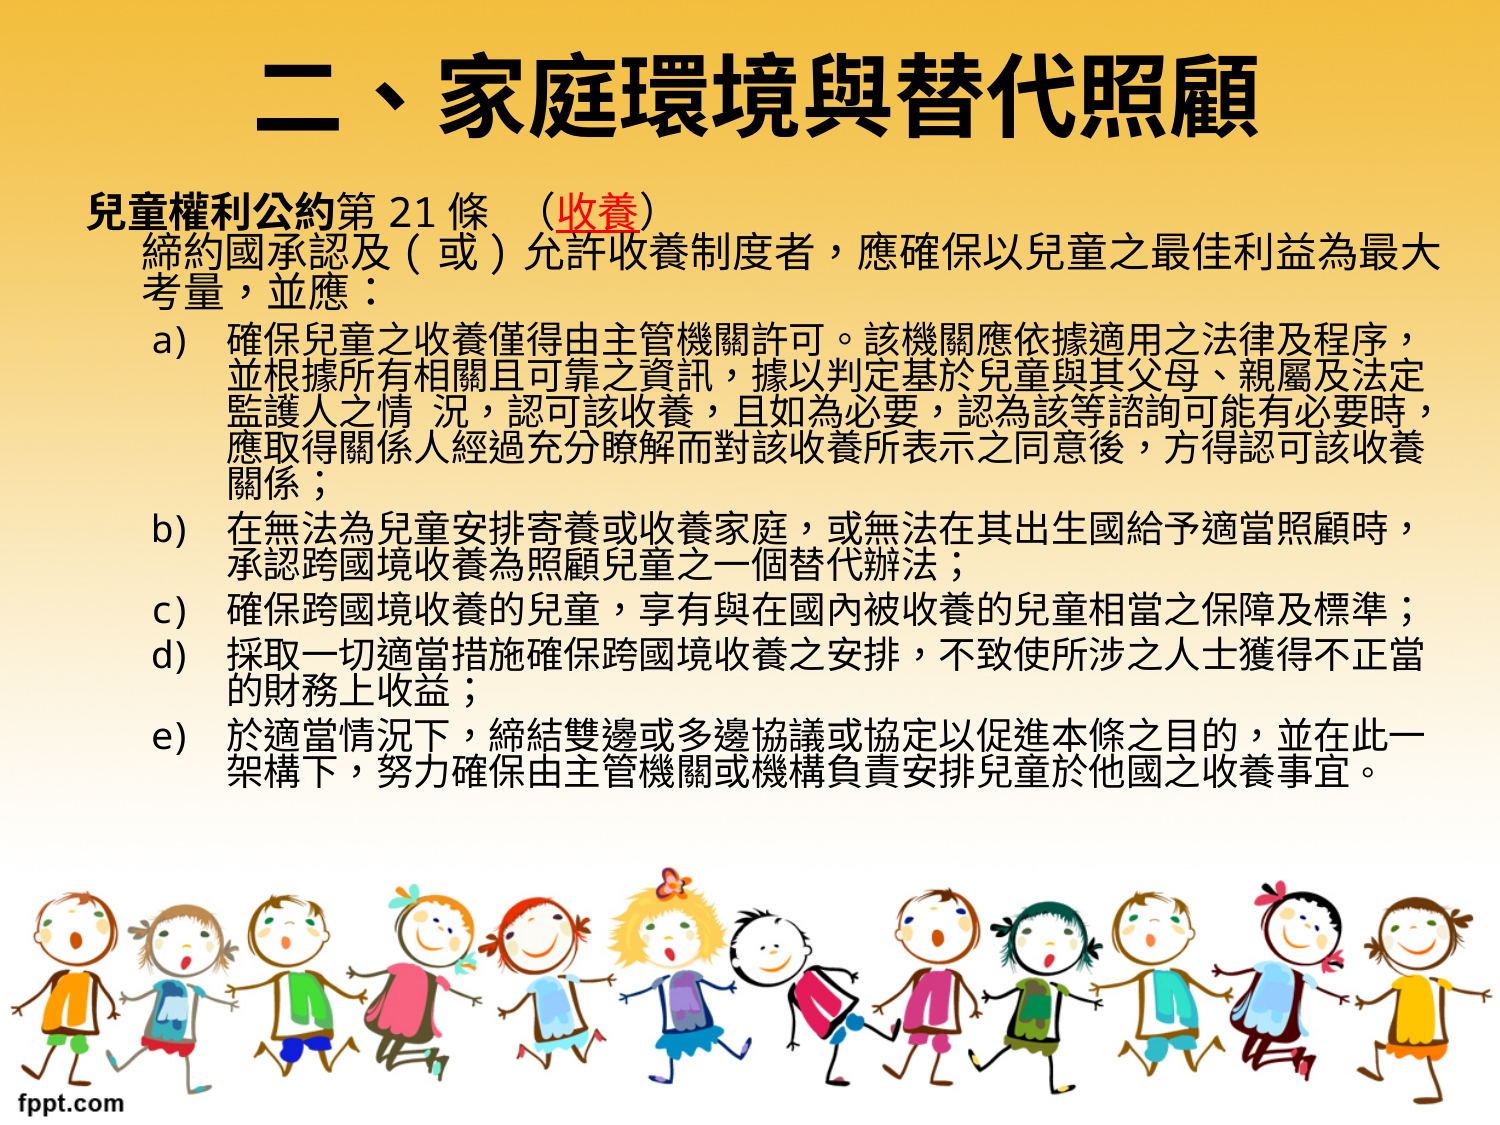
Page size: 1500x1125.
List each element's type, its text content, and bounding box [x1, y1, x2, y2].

title 二、家庭環境與替代照顧 [82, 0, 1433, 187]
list 兒童權利公約第21條 （收養） 締約國承認及(或)允許收養制度者，應確保以兒童之最佳利益為最大考量，並應： 確保兒童之收養僅得由主管機關許可。該機關應依據適用之法律及程序，並根據所有相關且可靠之資訊，據以判定基於兒童與其父母、親屬及法定監護人之情 況，認可該收養，且如為必要，認為該等諮詢可能有必要時，應取得關係人經過充分瞭解而對該收養所表示之同意後，方得認可該收養關係； 在無法為兒童安排寄養或收養家庭，或無法在其出生國給予適當照顧時，承認跨國境收養為照顧兒童之一個替代辦法； 確保跨國境收養的兒童，享有與在國內被收養的兒童相當之保障及標準； 採取一切適當措施確保跨國境收養之安排，不致使所涉之人士獲得不正當的財務上收益； 於適當情況下，締結雙邊或多邊協議或協定以促進本條之目的，並在此一架構下，努力確保由主管機關或機構負責安排兒童於他國之收養事宜。 [70, 187, 1465, 930]
picture [0, 0, 1500, 1125]
